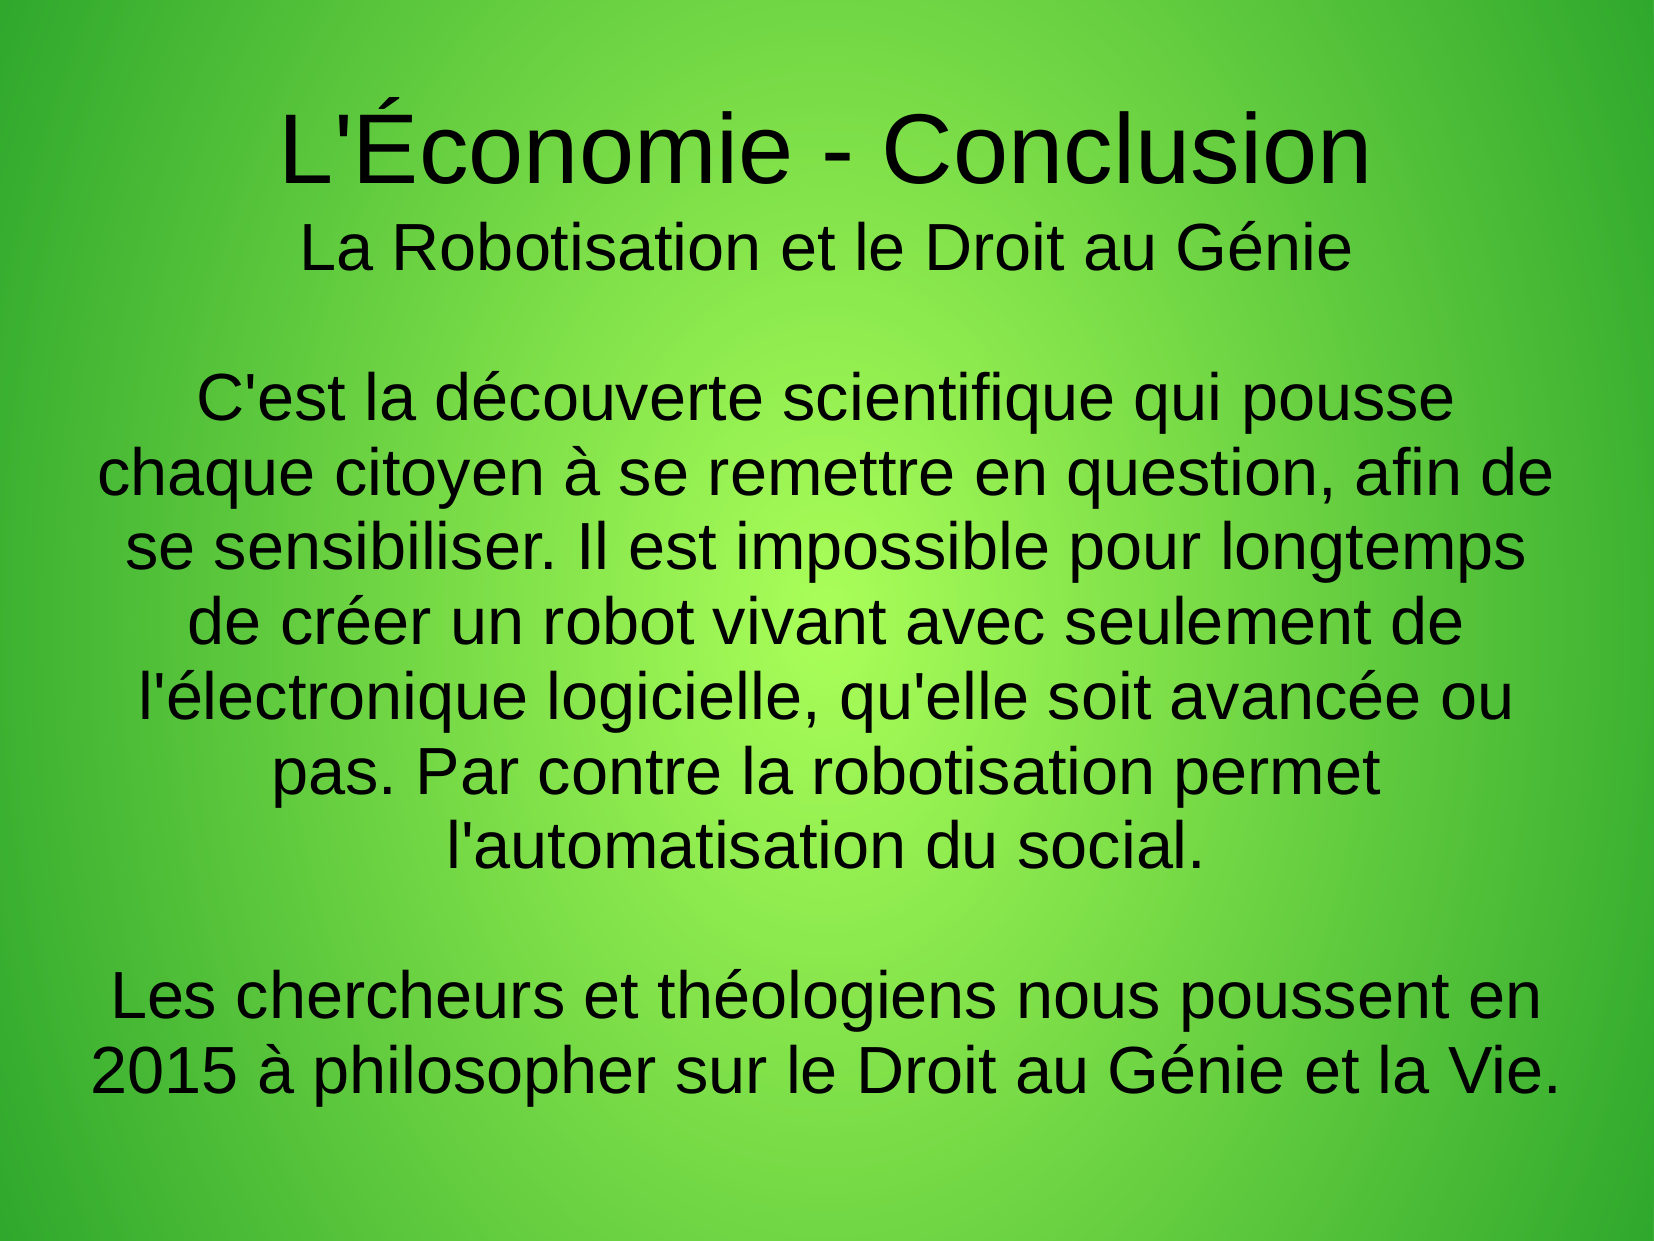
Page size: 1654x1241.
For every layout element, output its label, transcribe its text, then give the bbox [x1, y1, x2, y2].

title L'Économie - Conclusion [82, 47, 1571, 160]
subtitle La Robotisation et le Droit au Génie C'est la découverte scientifique qui pousse chaque citoyen à se remettre en question, afin de se sensibiliser. Il est impossible pour longtemps de créer un robot vivant avec seulement de l'électronique logicielle, qu'elle soit avancée ou pas. Par contre la robotisation permet l'automatisation du social. Les chercheurs et théologiens nous poussent en 2015 à philosopher sur le Droit au Génie et la Vie. [82, 160, 1571, 1158]
